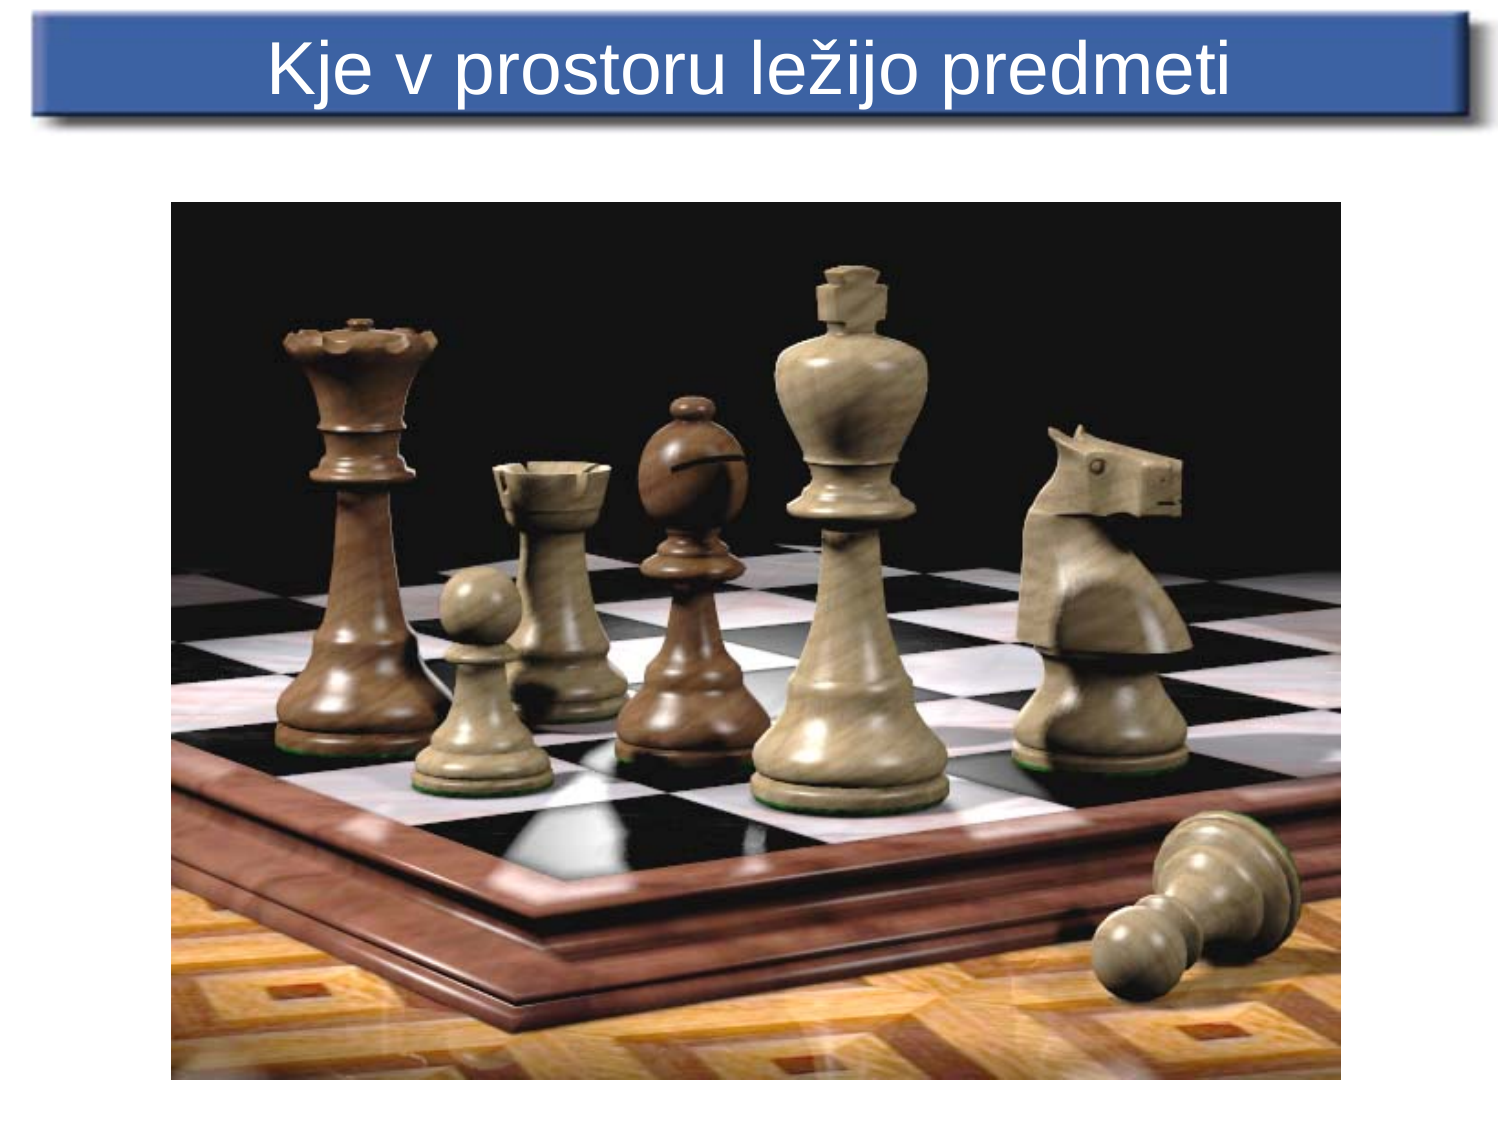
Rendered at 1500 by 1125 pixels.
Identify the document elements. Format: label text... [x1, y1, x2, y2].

picture [30, 8, 1498, 136]
picture [171, 202, 1341, 1080]
title Kje v prostoru ležijo predmeti [88, 11, 1412, 118]
